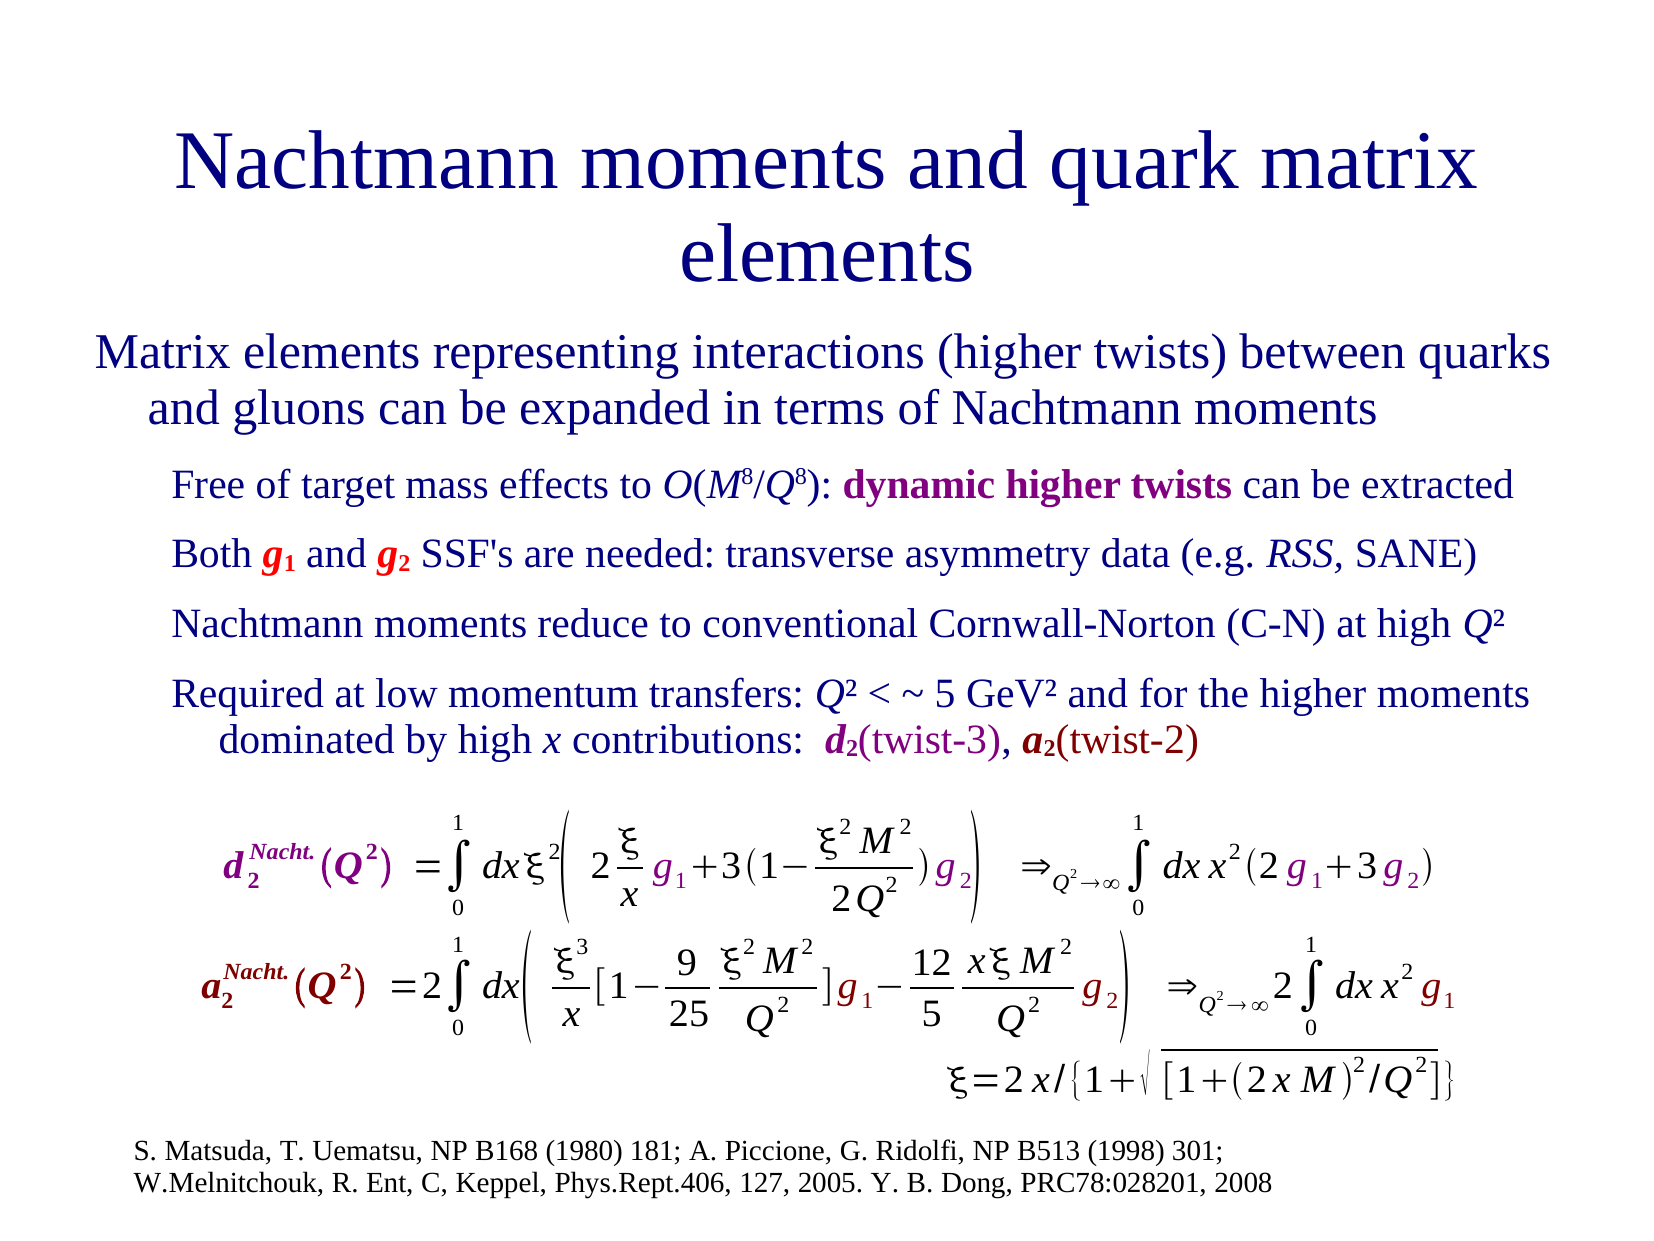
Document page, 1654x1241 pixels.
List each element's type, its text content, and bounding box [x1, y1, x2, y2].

title Nachtmann moments and quark matrix elements [121, 102, 1534, 311]
list Matrix elements representing interactions (higher twists) between quarks and gluons can be expanded in terms of Nachtmann moments Free of target mass effects to O(M8/Q8): dynamic higher twists can be extracted Both g1 and g2 SSF's are needed: transverse asymmetry data (e.g. RSS, SANE) Nachtmann moments reduce to conventional Cornwall-Norton (C-N) at high Q² Required at low momentum transfers: Q² < ~ 5 GeV² and for the higher moments dominated by high x contributions: d2(twist-3), a2(twist-2) [76, 324, 1577, 1024]
text_box S. Matsuda, T. Uematsu, NP B168 (1980) 181; A. Piccione, G. Ridolfi, NP B513 (1998) 301; W.Melnitchouk, R. Ent, C, Keppel, Phys.Rept.406, 127, 2005. Y. B. Dong, PRC78:028201, 2008 [133, 1133, 1286, 1201]
chart [189, 1024, 1469, 1105]
